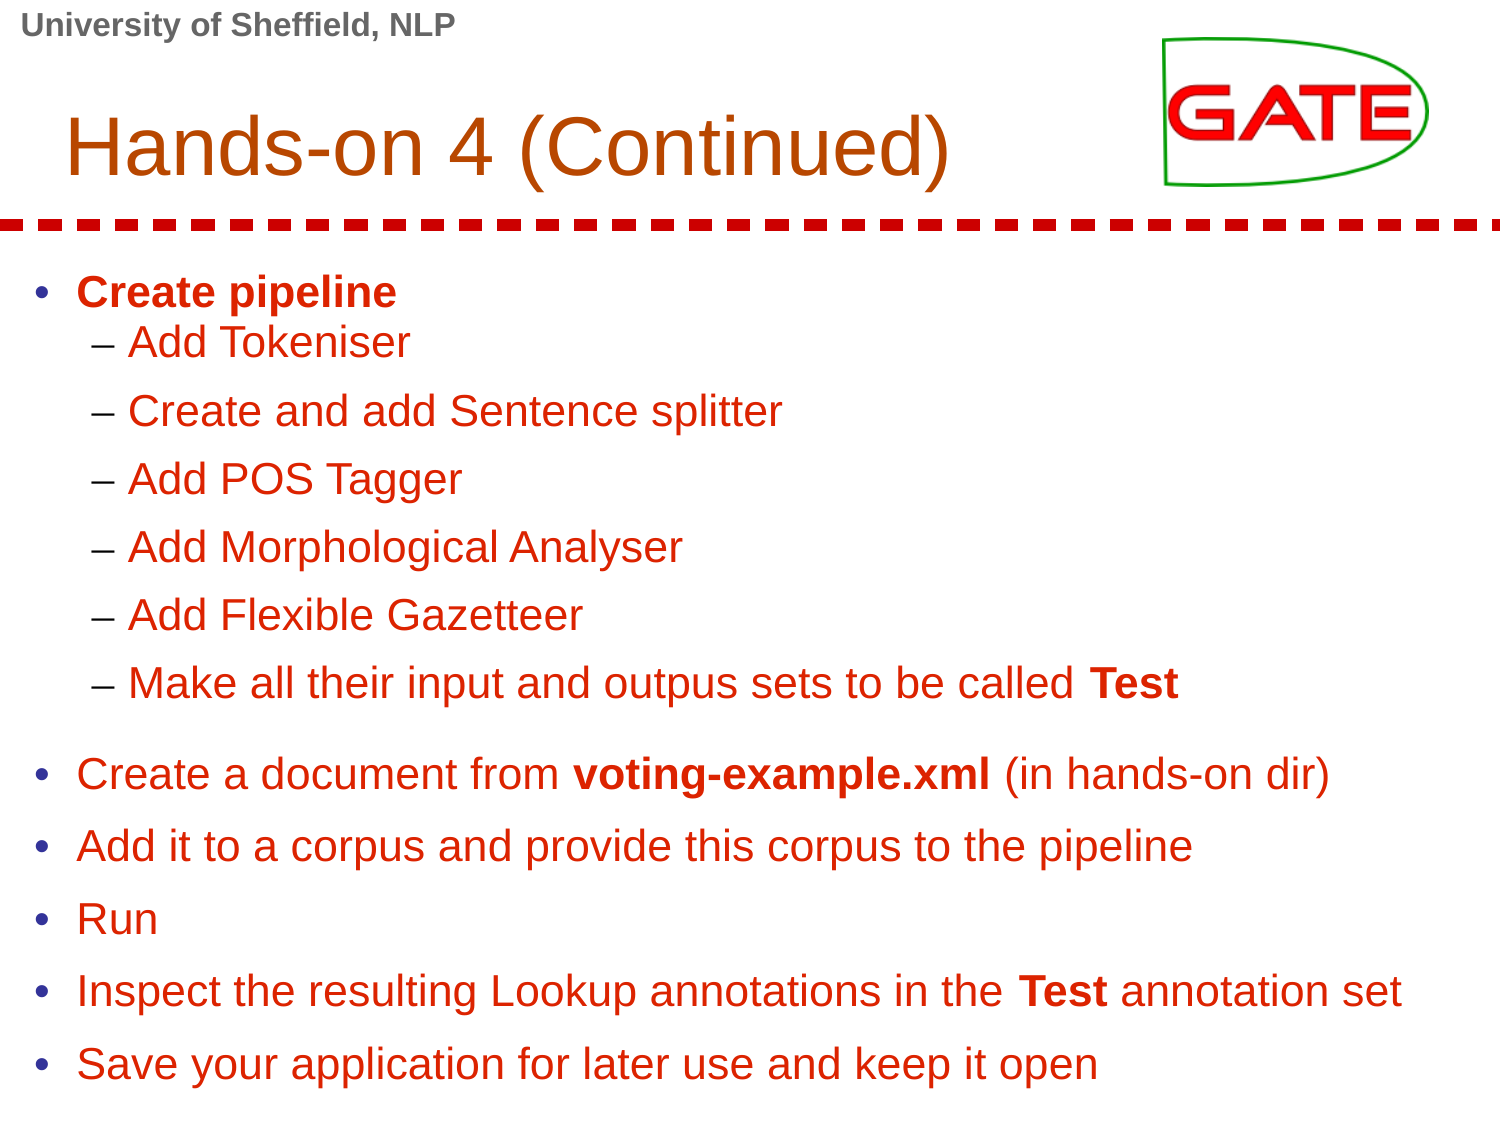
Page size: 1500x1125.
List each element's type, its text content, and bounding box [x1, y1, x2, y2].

picture [1162, 37, 1429, 187]
title Hands-on 4 (Continued) [50, 53, 970, 241]
list Create pipeline Add Tokeniser Create and add Sentence splitter Add POS Tagger Add Morphological Analyser Add Flexible Gazetteer Make all their input and outpus sets to be called Test Create a document from voting-example.xml (in hands-on dir) Add it to a corpus and provide this corpus to the pipeline Run Inspect the resulting Lookup annotations in the Test annotation set Save your application for later use and keep it open [19, 259, 1480, 1103]
